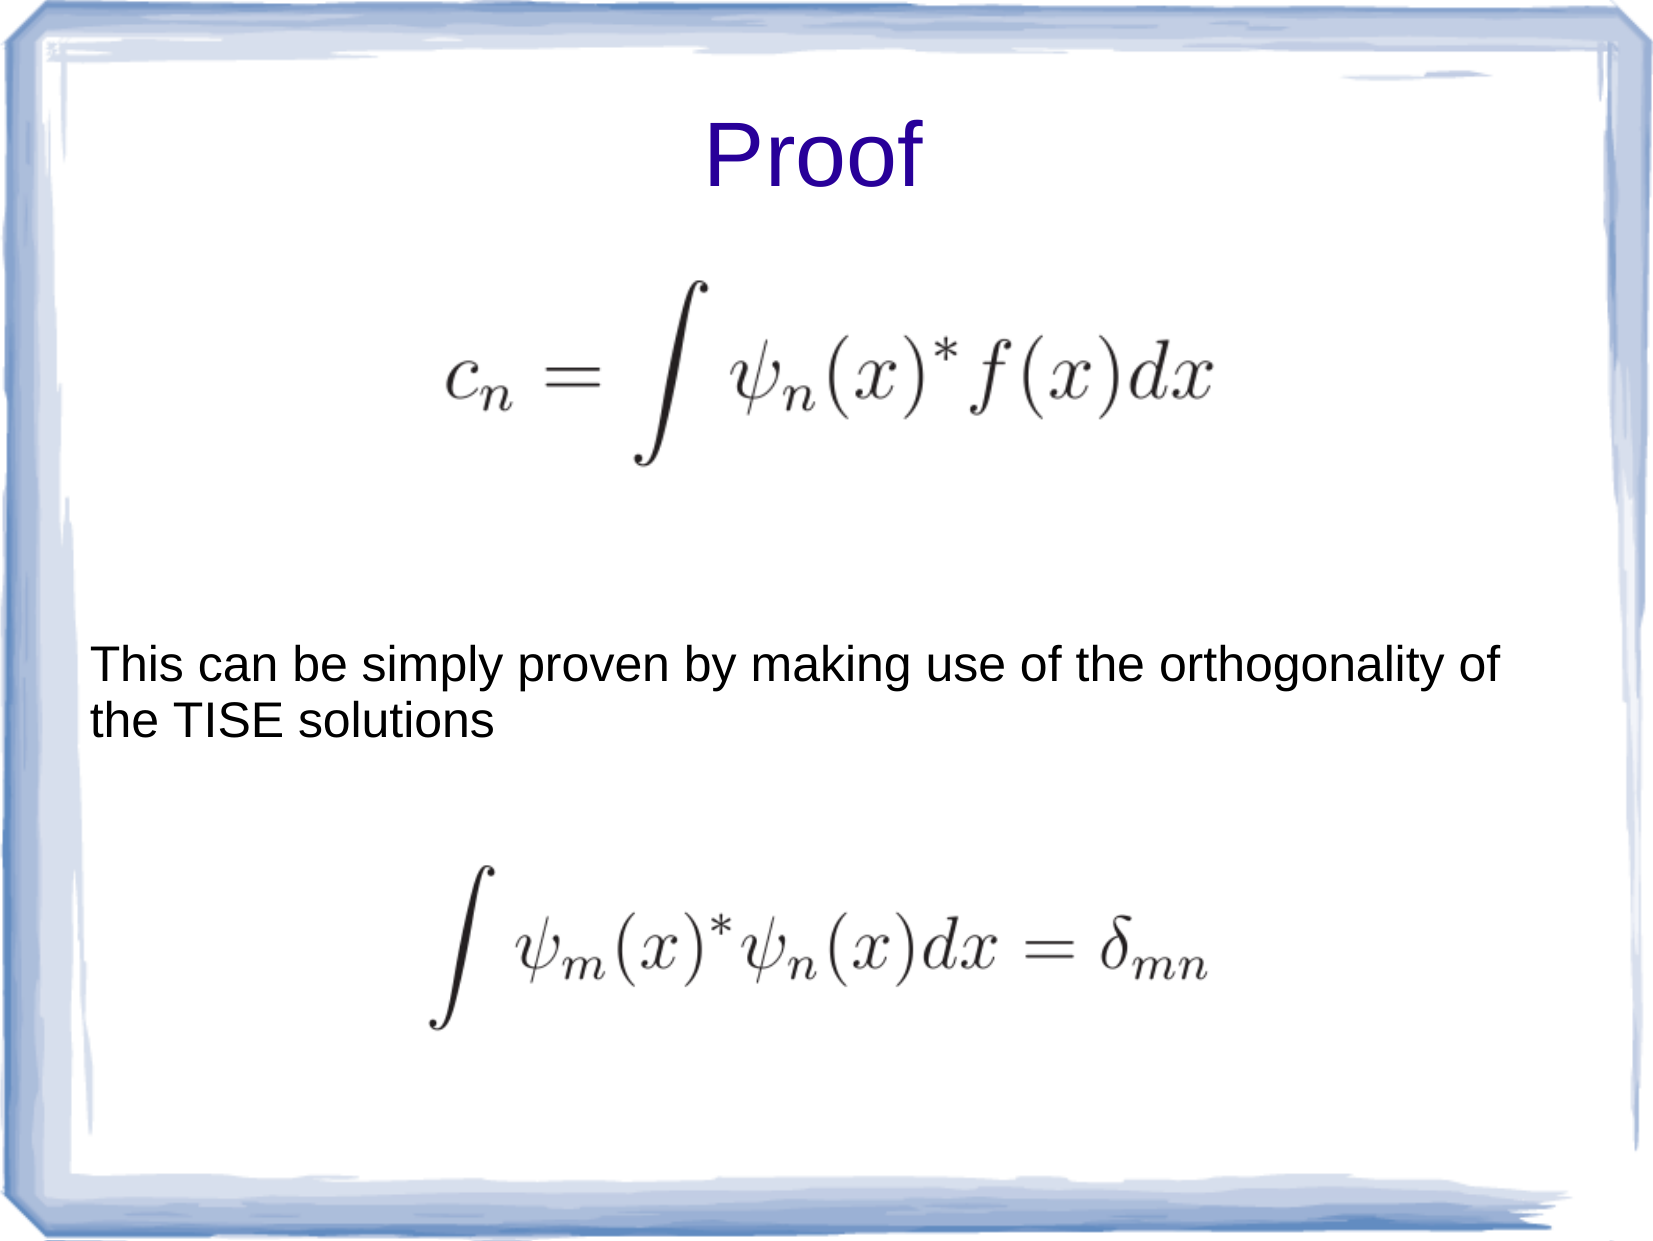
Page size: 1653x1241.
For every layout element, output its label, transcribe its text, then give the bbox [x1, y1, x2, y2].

picture [0, 0, 1653, 1241]
title Proof [82, 49, 1571, 257]
text_box This can be simply proven by making use of the orthogonality of the TISE solutions [75, 629, 1576, 757]
